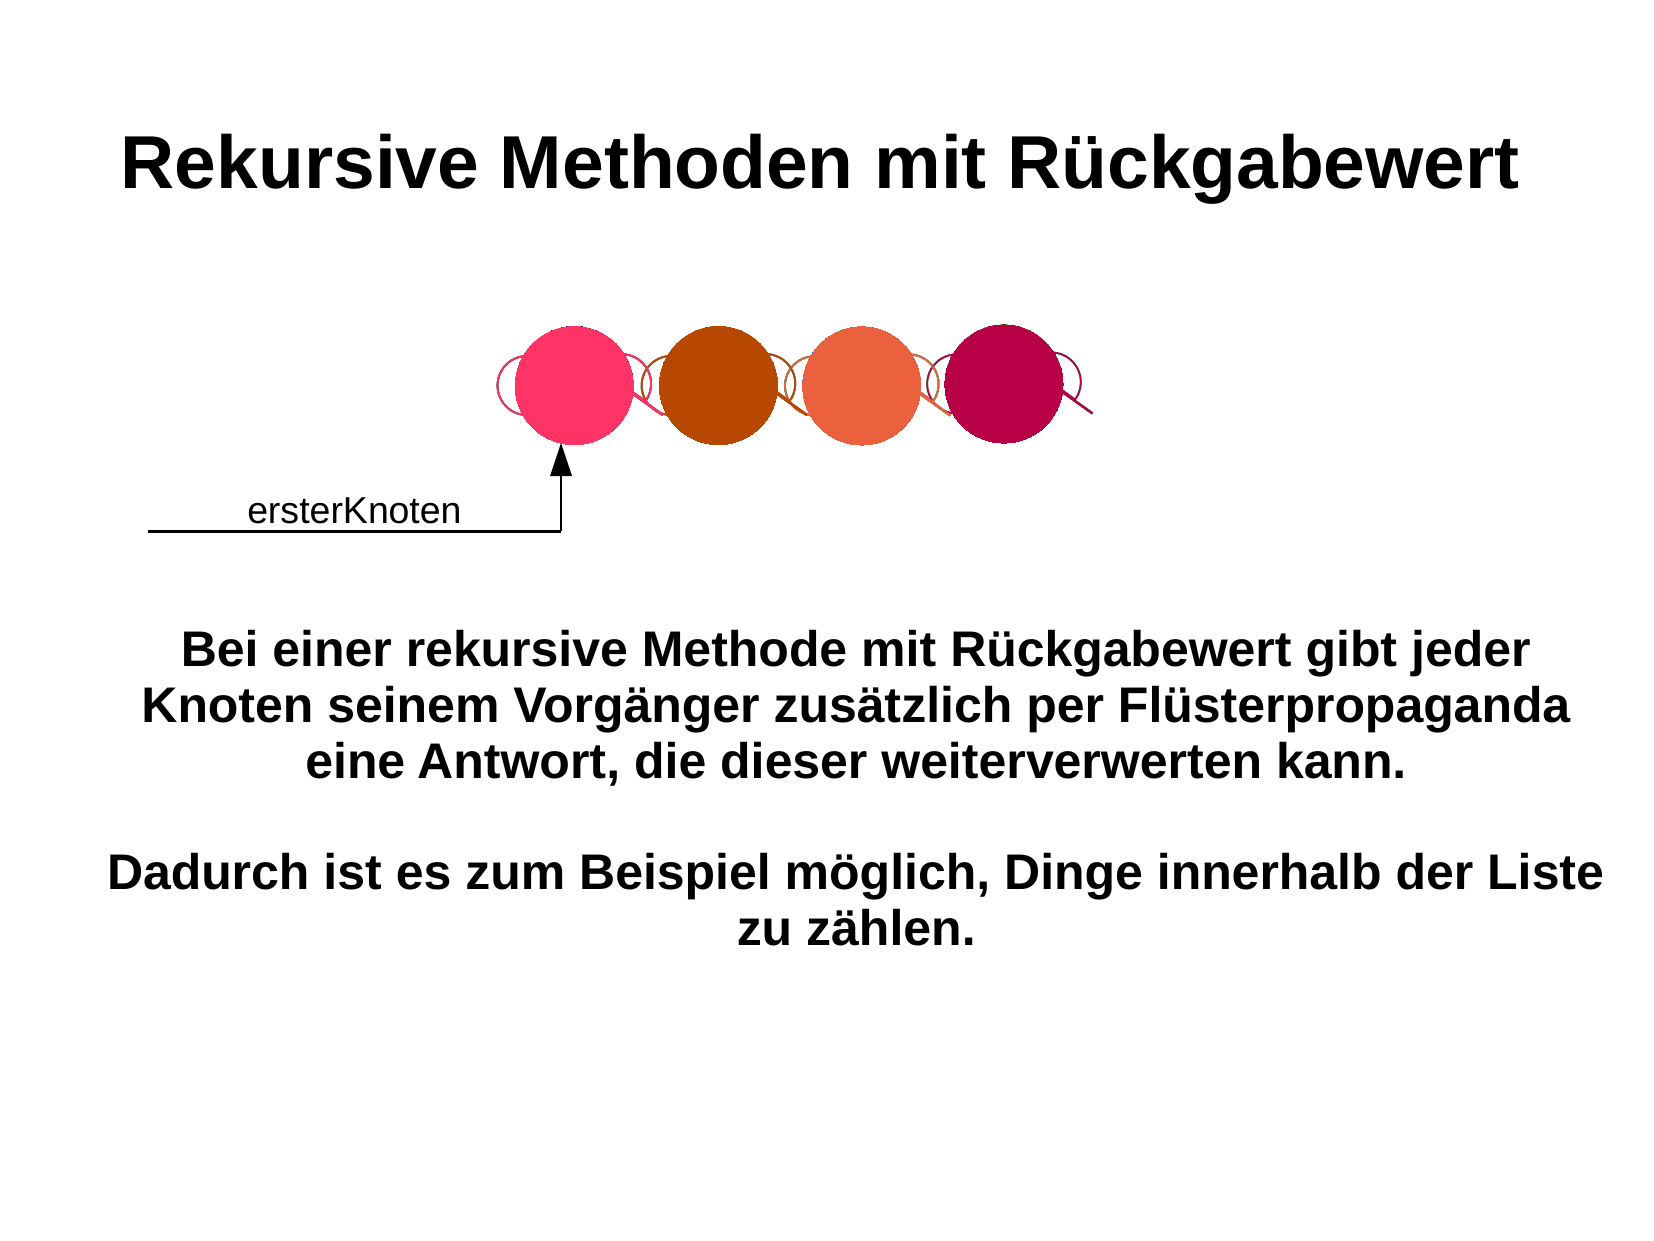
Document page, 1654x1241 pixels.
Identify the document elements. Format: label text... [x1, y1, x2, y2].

title Rekursive Methoden mit Rückgabewert [76, 118, 1565, 207]
text_box [497, 324, 1081, 446]
text_box Bei einer rekursive Methode mit Rückgabewert gibt jeder Knoten seinem Vorgänger zusätzlich per Flüsterpropaganda eine Antwort, die dieser weiterverwerten kann. Dadurch ist es zum Beispiel möglich, Dinge innerhalb der Liste zu zählen. [88, 614, 1625, 971]
